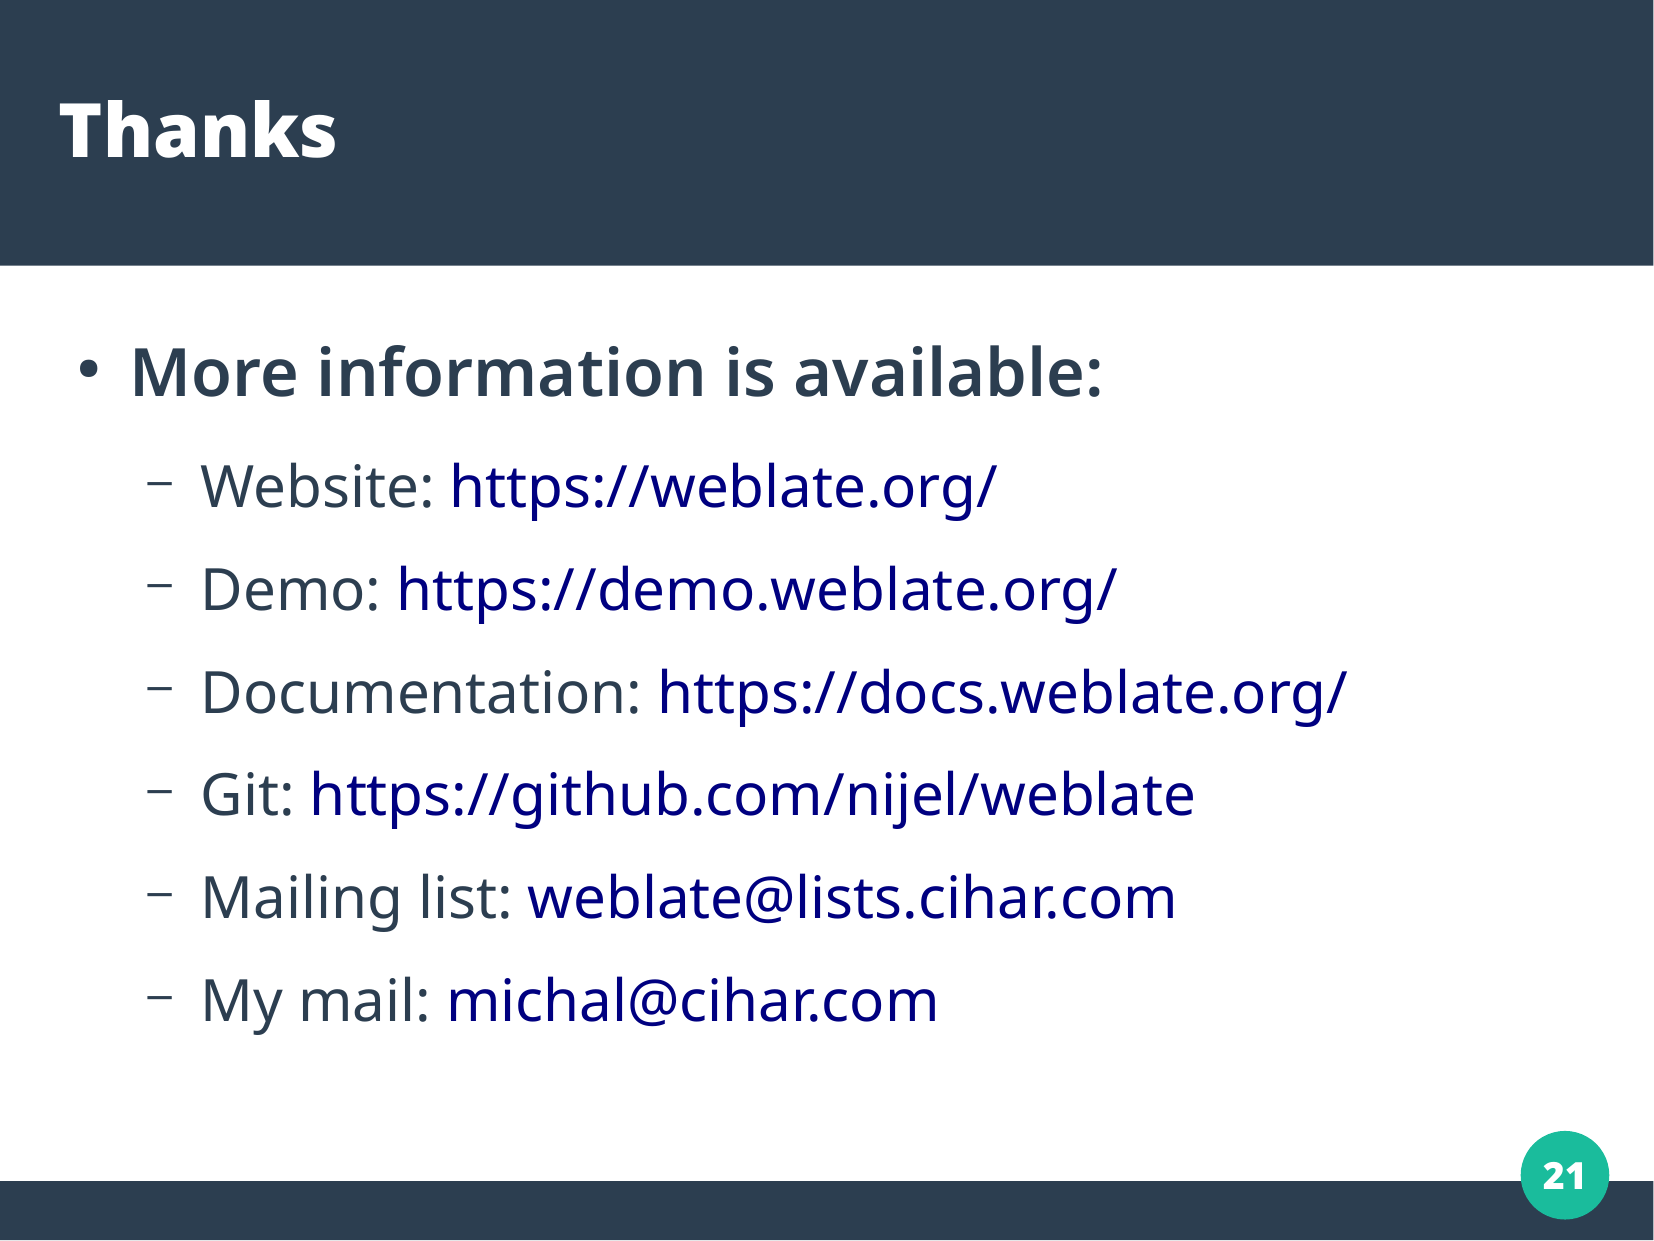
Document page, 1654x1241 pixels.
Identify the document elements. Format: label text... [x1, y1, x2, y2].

title Thanks [59, 49, 1595, 207]
list More information is available: Website: https://weblate.org/ Demo: https://demo.weblate.org/ Documentation: https://docs.weblate.org/ Git: https://github.com/nijel/weblate Mailing list: weblate@lists.cihar.com My mail: michal@cihar.com [59, 324, 1595, 1152]
